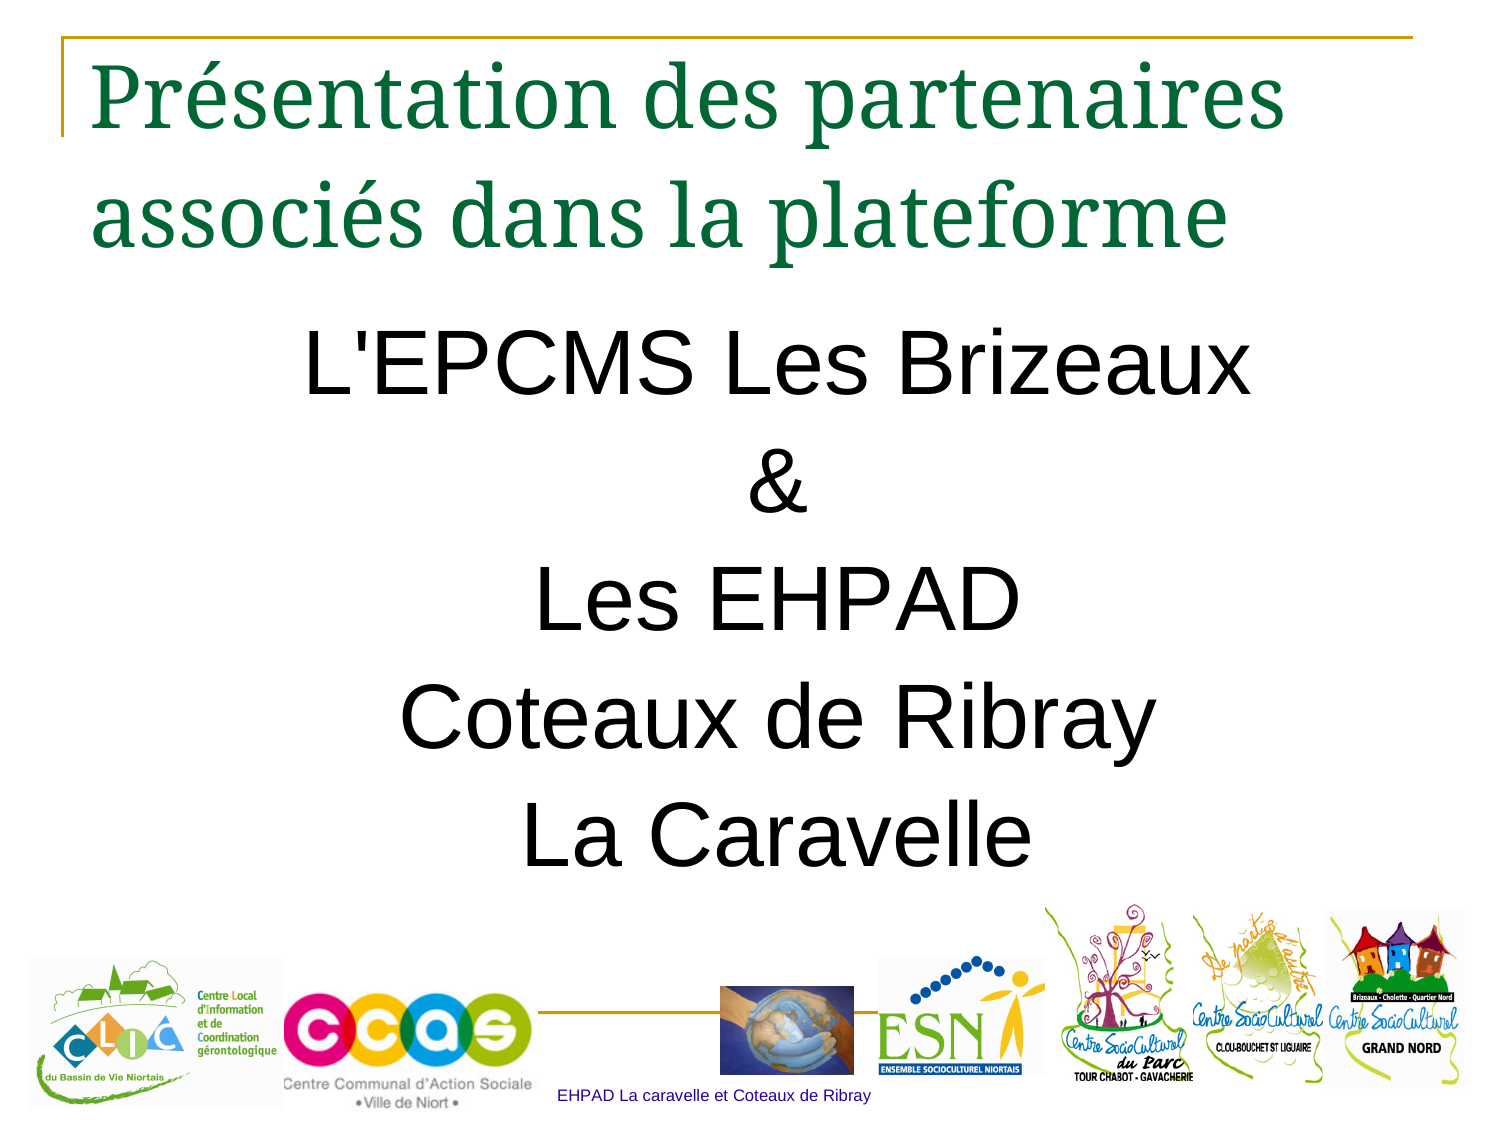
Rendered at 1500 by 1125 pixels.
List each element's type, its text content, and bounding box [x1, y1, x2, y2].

text_box EHPAD La caravelle et Coteaux de Ribray [531, 1076, 898, 1125]
picture [878, 903, 1465, 1089]
list L'EPCMS Les Brizeaux & Les EHPAD Coteaux de Ribray La Caravelle [75, 303, 1426, 1078]
title Présentation des partenaires associés dans la plateforme [75, 44, 1426, 263]
picture [29, 956, 538, 1113]
picture [543, 956, 854, 1076]
